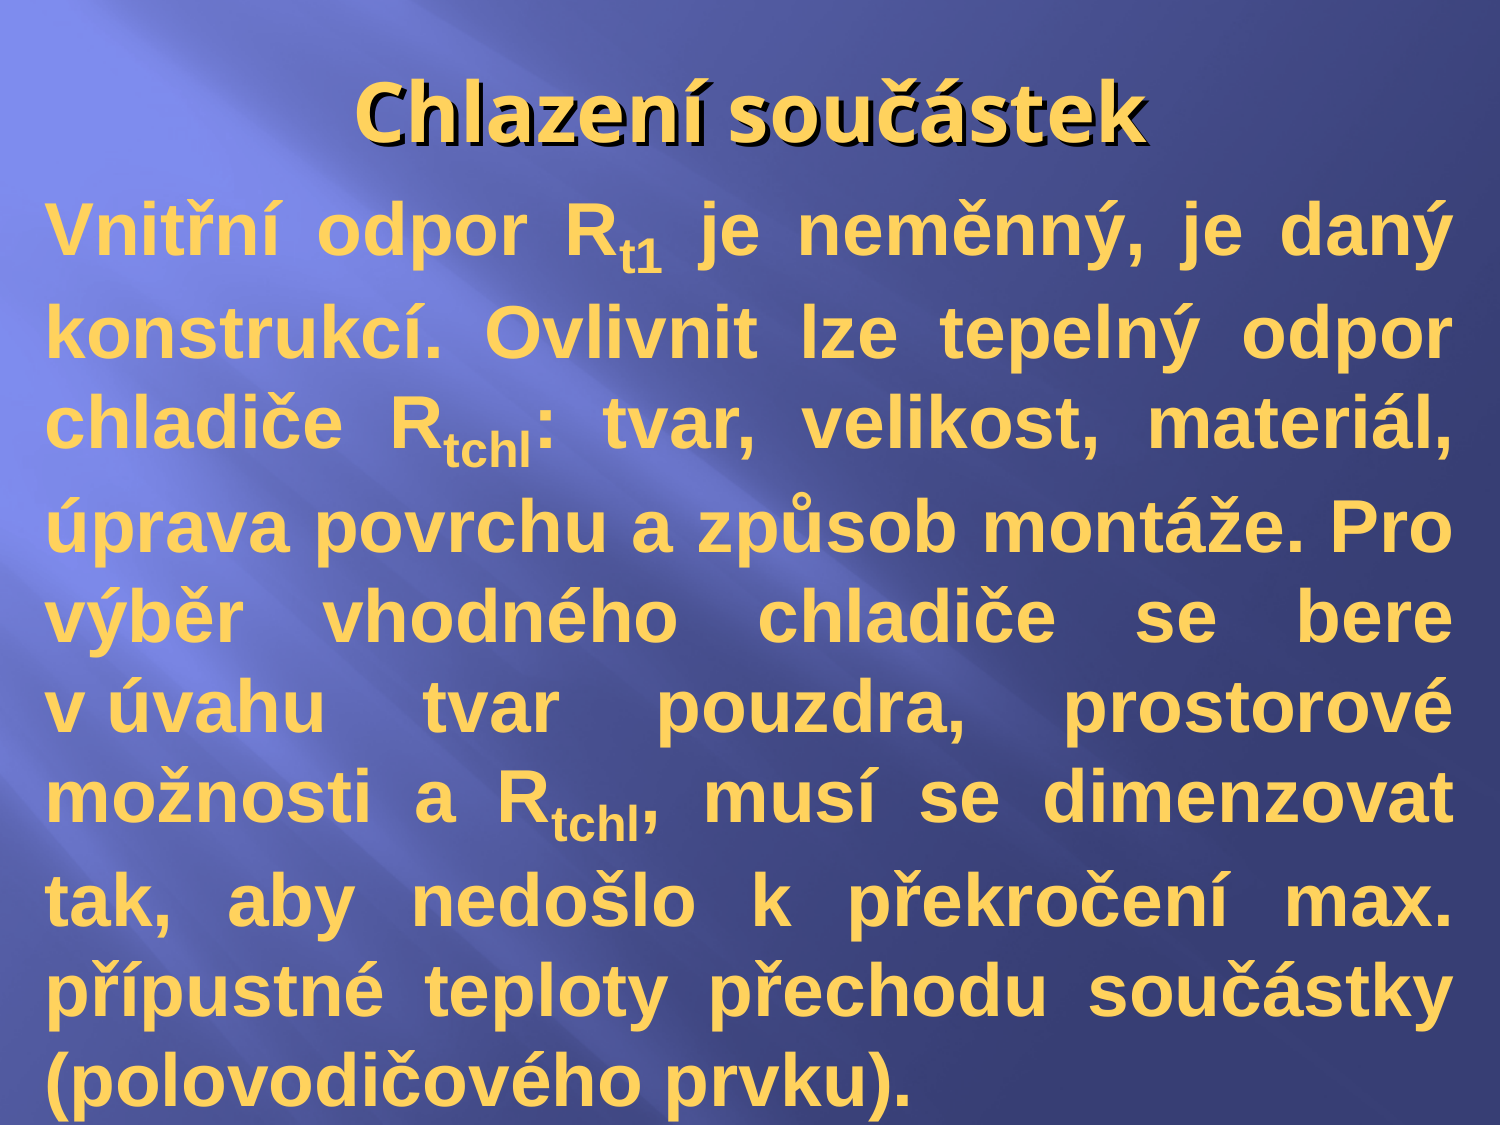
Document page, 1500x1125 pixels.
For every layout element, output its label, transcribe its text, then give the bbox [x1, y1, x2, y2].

title Chlazení součástek [75, 45, 1426, 172]
text_box Vnitřní odpor Rt1 je neměnný, je daný konstrukcí. Ovlivnit lze tepelný odpor chladiče Rtchl: tvar, velikost, materiál, úprava povrchu a způsob montáže. Pro výběr vhodného chladiče se bere v úvahu tvar pouzdra, prostorové možnosti a Rtchl, musí se dimenzovat tak, aby nedošlo k překročení max. přípustné teploty přechodu součástky (polovodičového prvku). [29, 172, 1471, 1071]
picture [0, 0, 1500, 1125]
